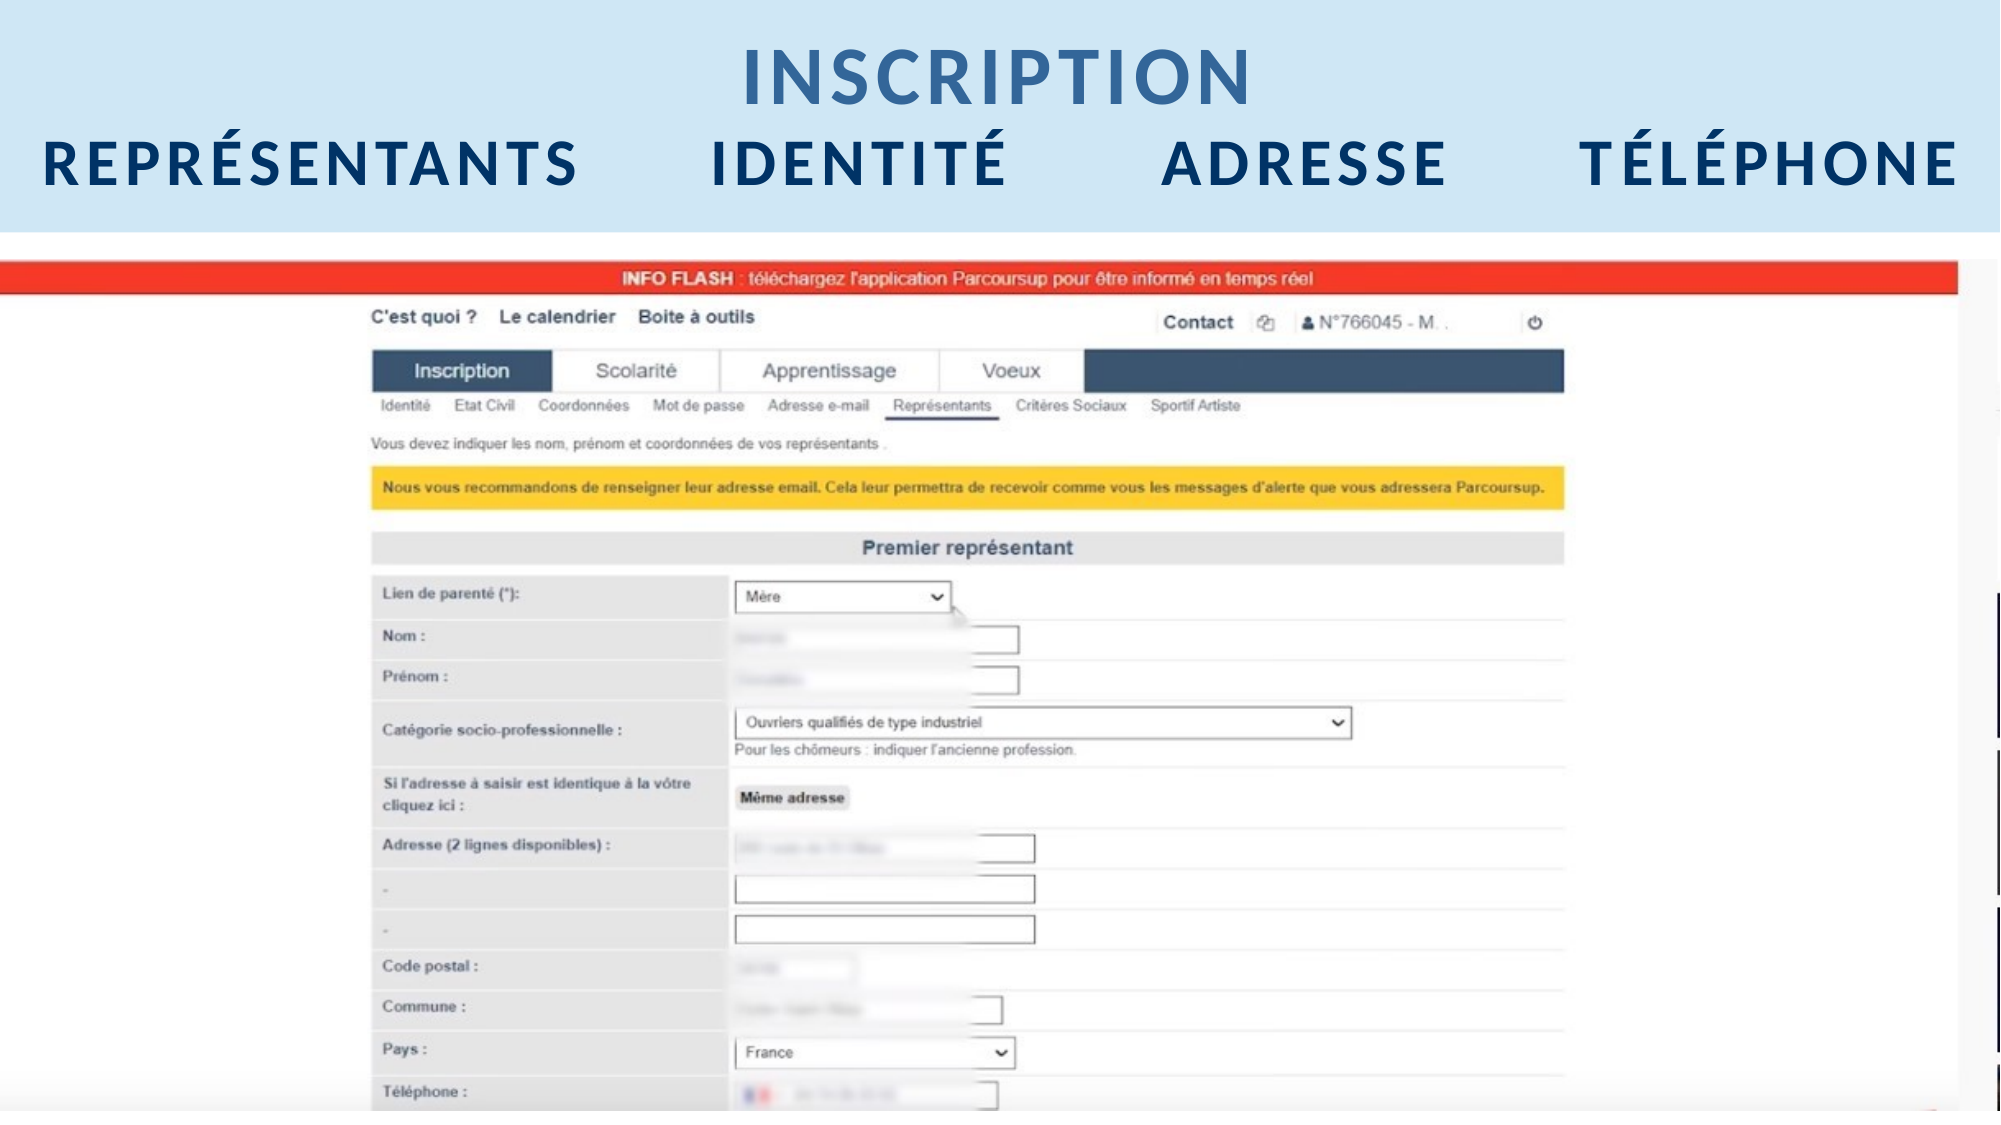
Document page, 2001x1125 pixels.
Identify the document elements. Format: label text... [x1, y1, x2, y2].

title INSCRIPTION REPRÉSENTANTS IDENTITÉ ADRESSE TÉLÉPHONE [0, 0, 2000, 233]
picture [0, 259, 2000, 1111]
